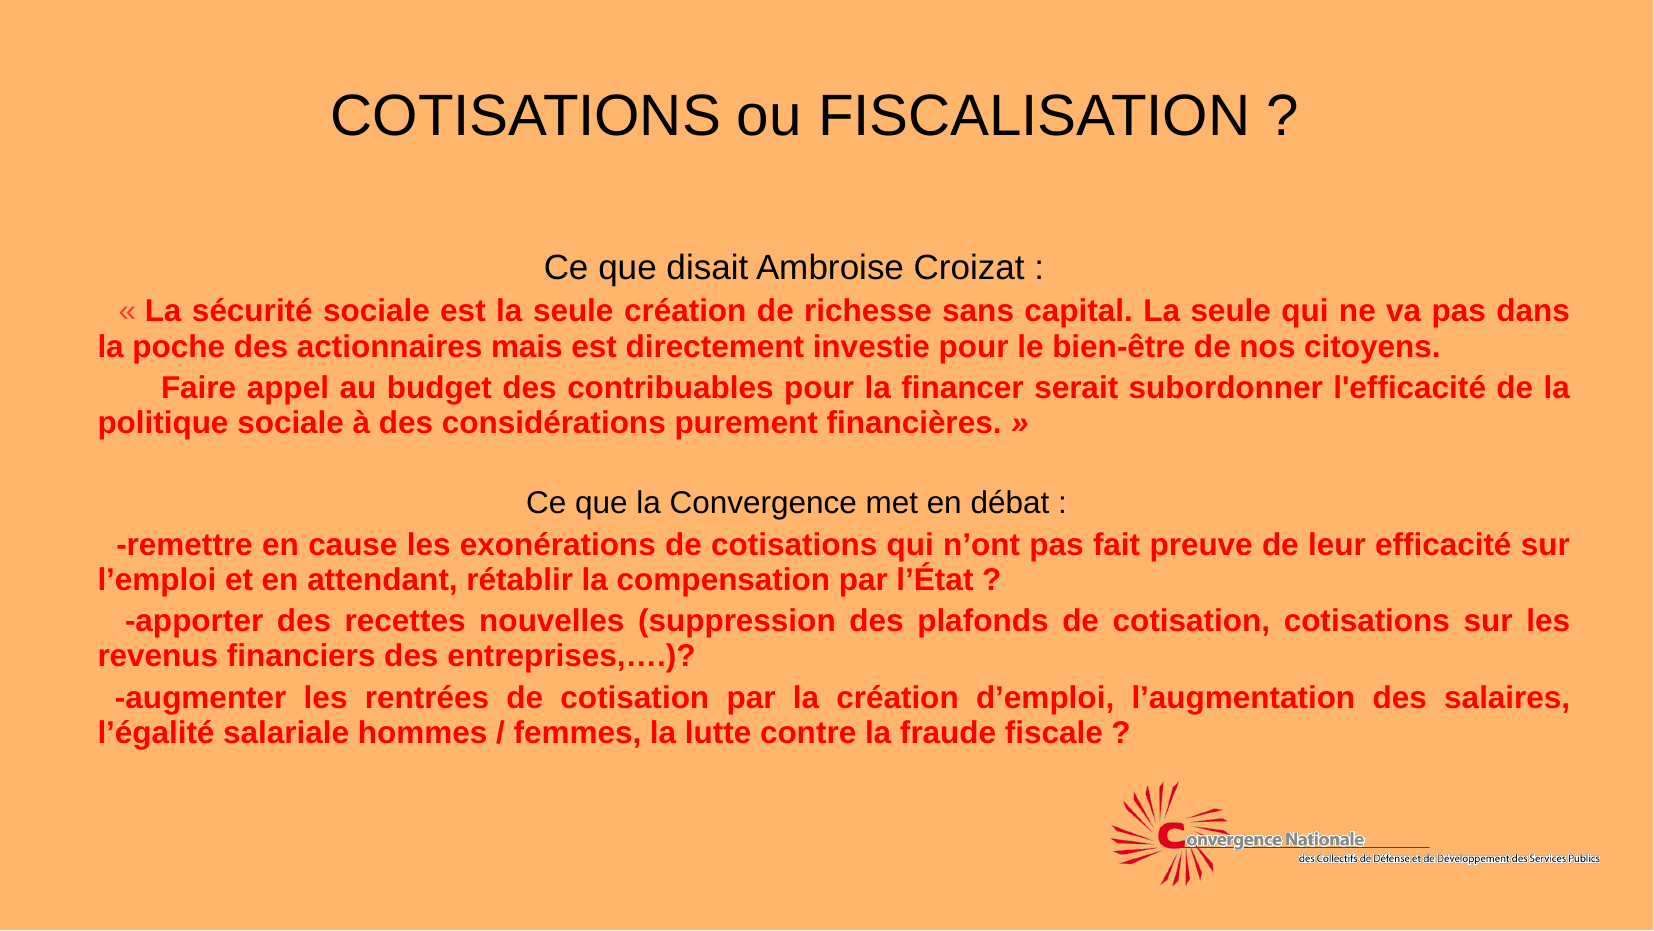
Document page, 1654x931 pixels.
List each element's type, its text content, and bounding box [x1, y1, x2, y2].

picture [1110, 781, 1600, 886]
list Ce que disait Ambroise Croizat : « La sécurité sociale est la seule création de richesse sans capital. La seule qui ne va pas dans la poche des actionnaires mais est directement investie pour le bien-être de nos citoyens. Faire appel au budget des contribuables pour la financer serait subordonner l'efficacité de la politique sociale à des considérations purement financières. » Ce que la Convergence met en débat : -remettre en cause les exonérations de cotisations qui n’ont pas fait preuve de leur efficacité sur l’emploi et en attendant, rétablir la compensation par l’État ? -apporter des recettes nouvelles (suppression des plafonds de cotisation, cotisations sur les revenus financiers des entreprises,….)? -augmenter les rentrées de cotisation par la création d’emploi, l’augmentation des salaires, l’égalité salariale hommes / femmes, la lutte contre la fraude fiscale ? [82, 217, 1571, 758]
title COTISATIONS ou FISCALISATION ? [70, 37, 1560, 193]
